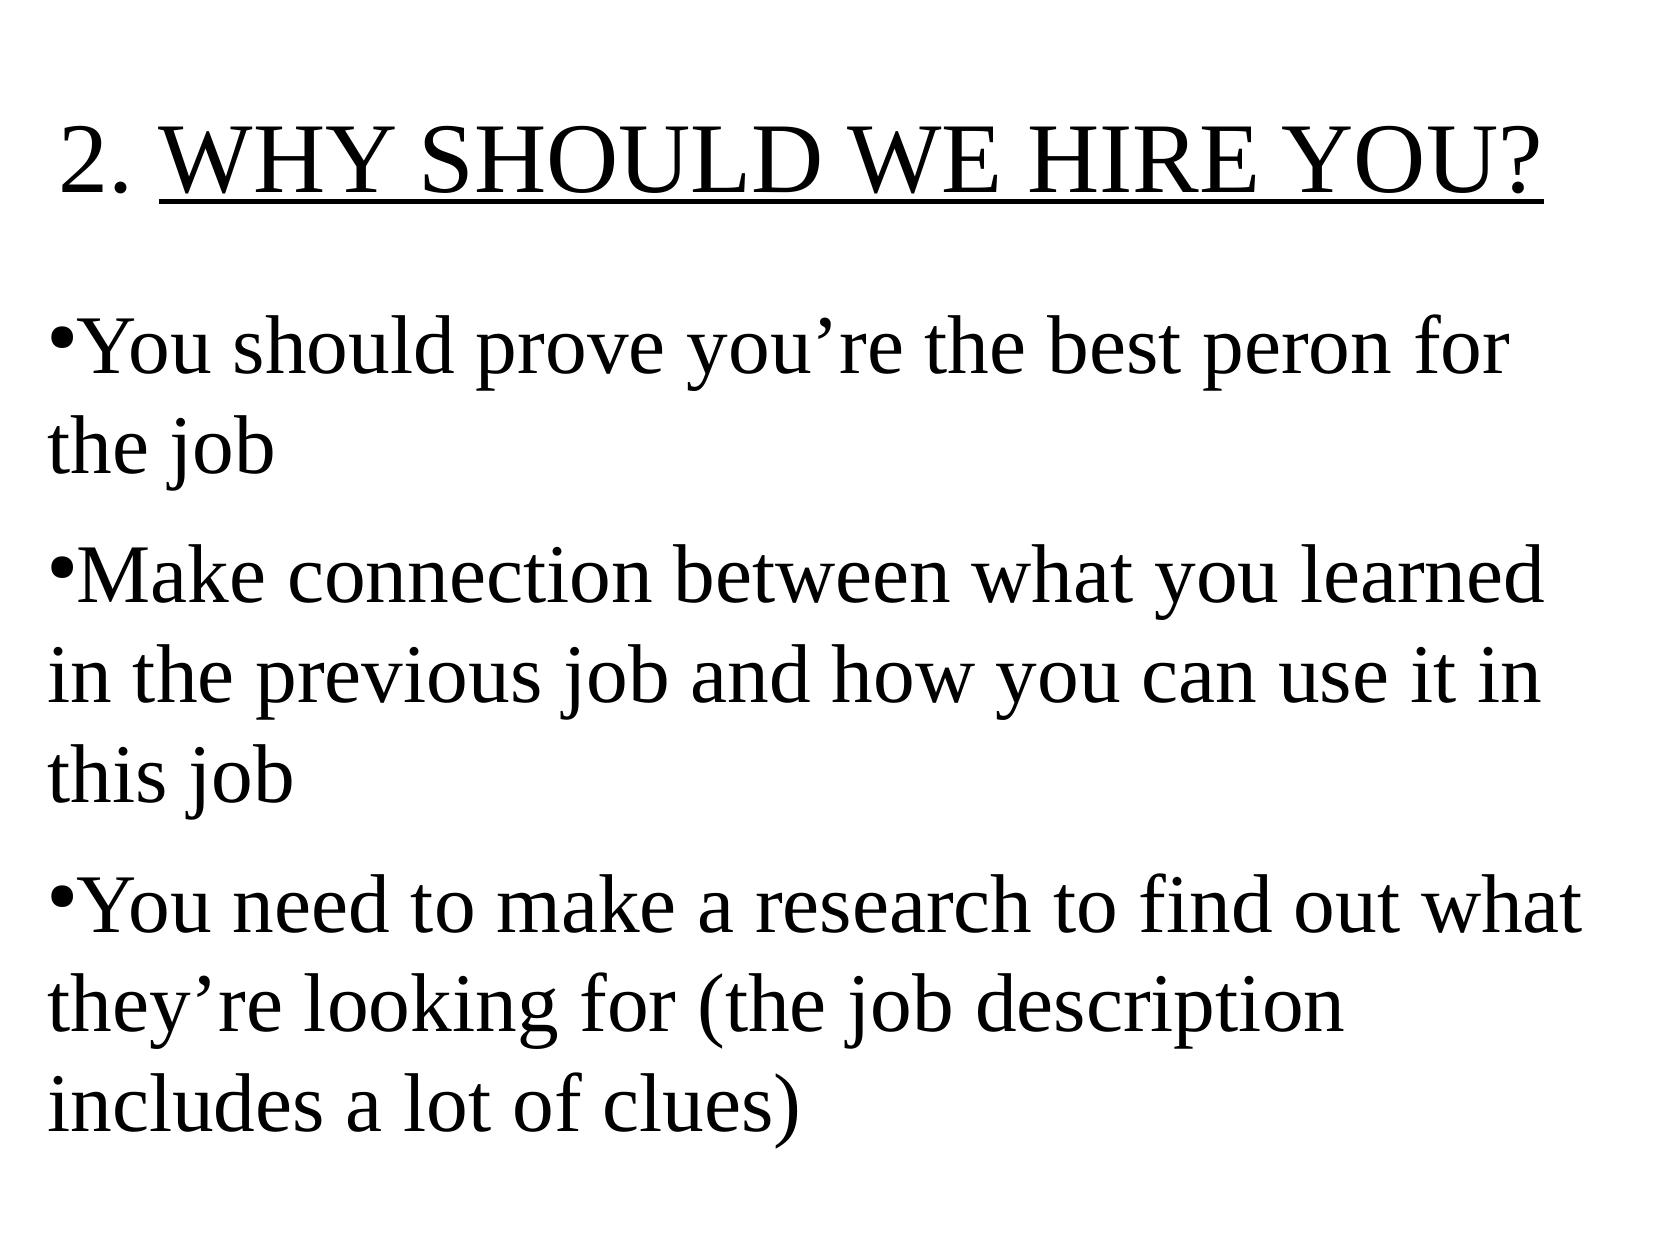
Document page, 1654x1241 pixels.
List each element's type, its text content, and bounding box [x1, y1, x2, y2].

title 2. WHY SHOULD WE HIRE YOU? [59, 41, 1619, 265]
list You should prove you’re the best peron for the job Make connection between what you learned in the previous job and how you can use it in this job You need to make a research to find out what they’re looking for (the job description includes a lot of clues) [47, 290, 1607, 1182]
